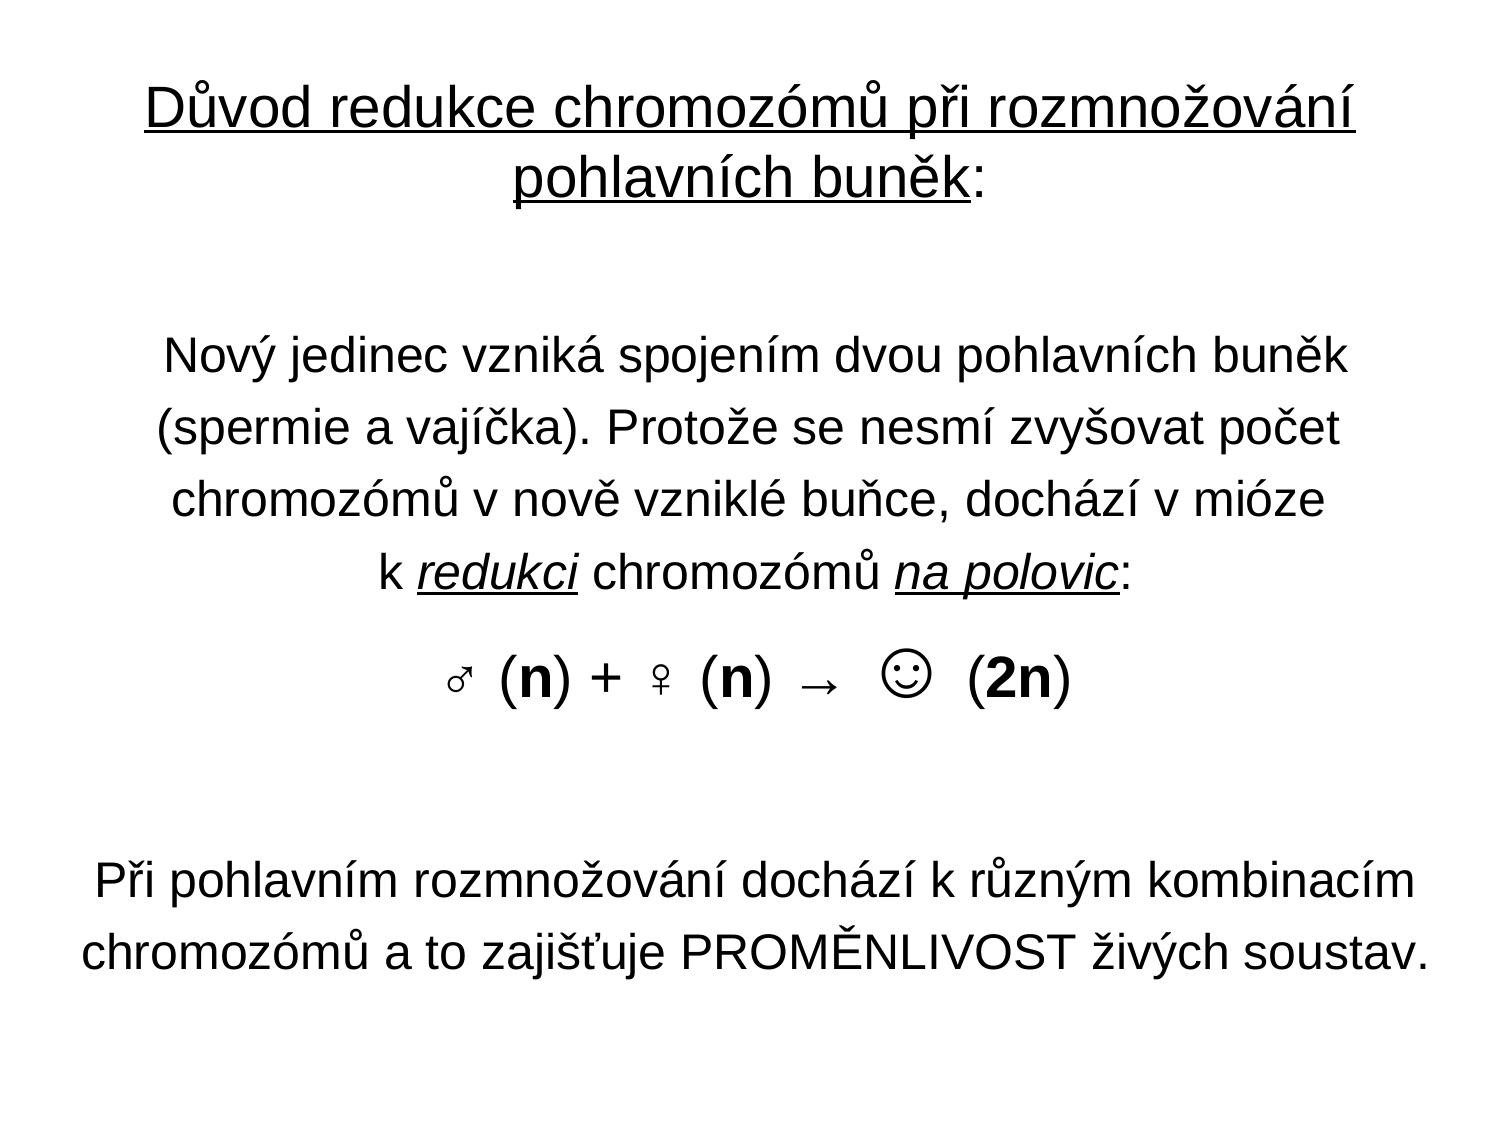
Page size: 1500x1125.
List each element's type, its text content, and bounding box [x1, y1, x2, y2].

list Nový jedinec vzniká spojením dvou pohlavních buněk (spermie a vajíčka). Protože se nesmí zvyšovat počet chromozómů v nově vzniklé buňce, dochází v mióze k redukci chromozómů na polovic: ♂ (n) + ♀ (n) → ☺ (2n) Při pohlavním rozmnožování dochází k různým kombinacím chromozómů a to zajišťuje PROMĚNLIVOST živých soustav. [41, 314, 1471, 1006]
title Důvod redukce chromozómů při rozmnožování pohlavních buněk: [75, 45, 1426, 233]
